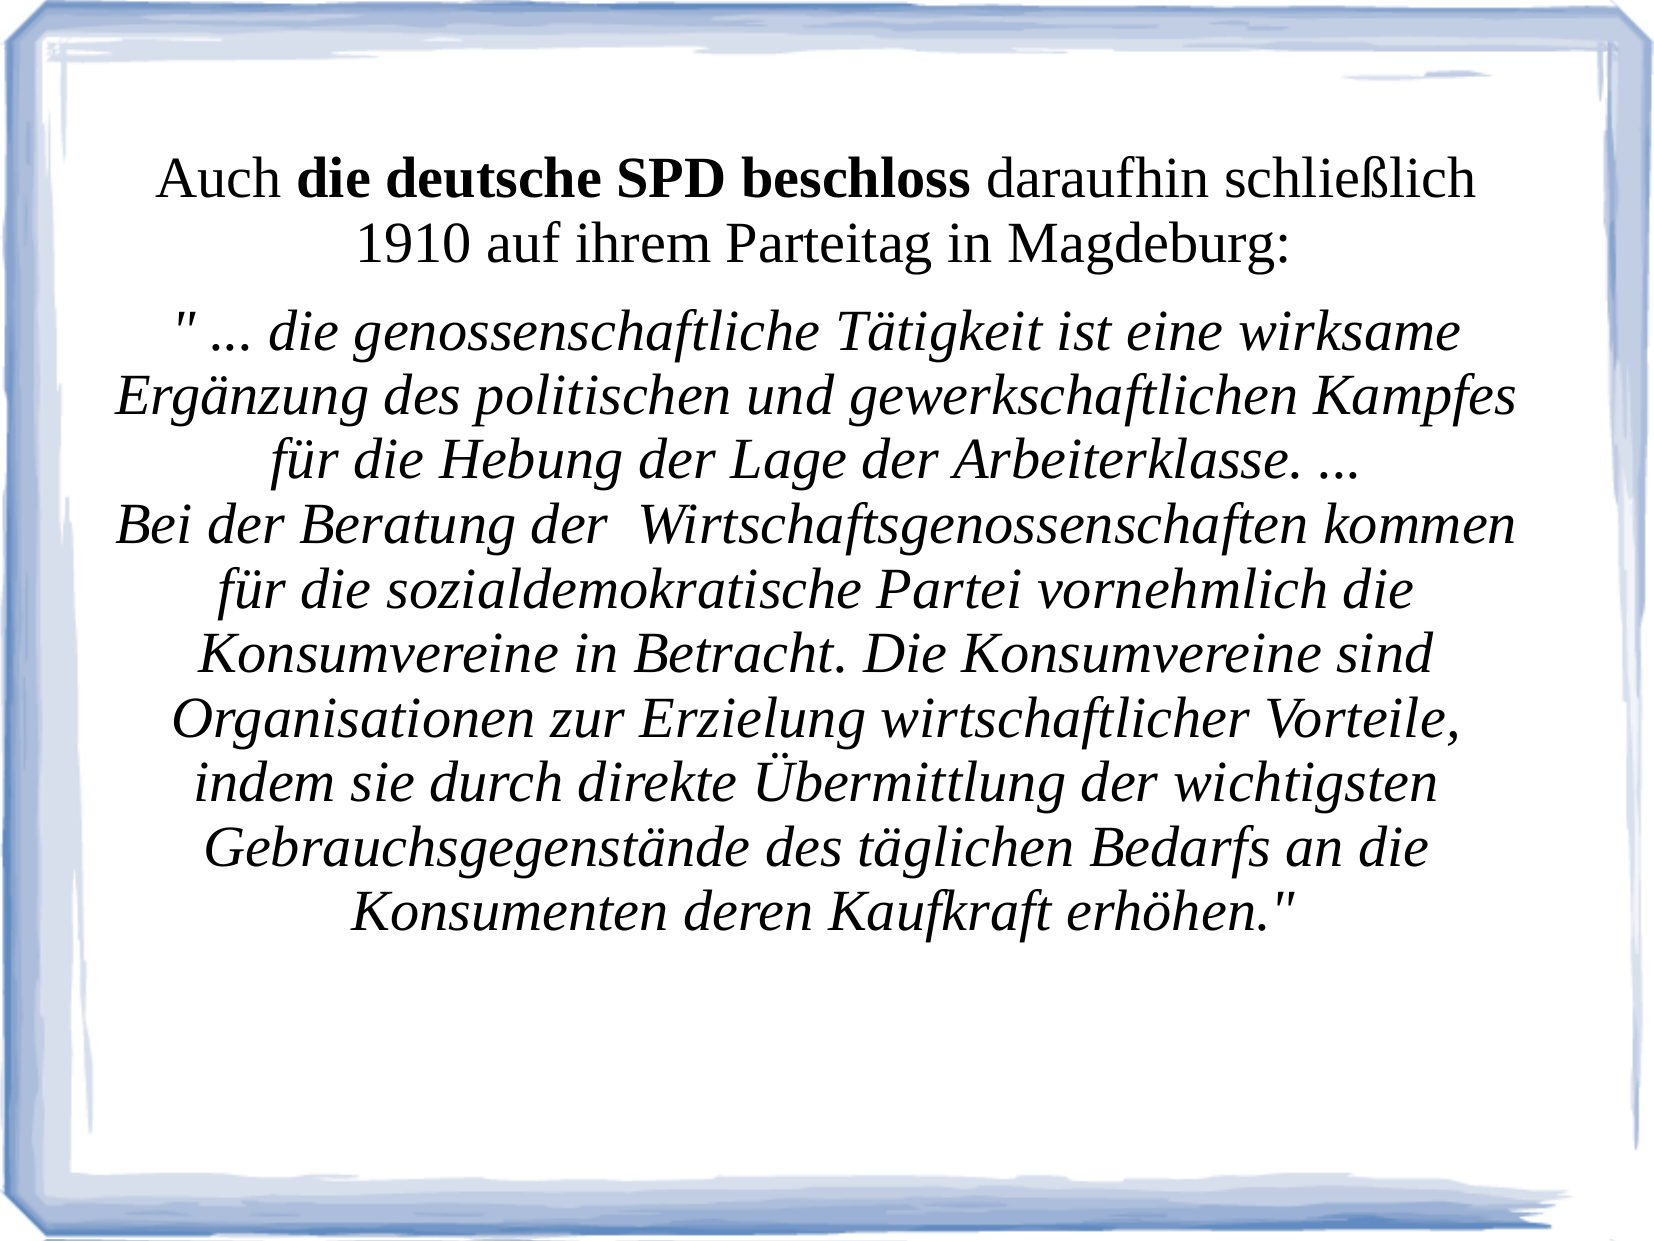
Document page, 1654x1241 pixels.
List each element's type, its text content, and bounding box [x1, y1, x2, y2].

text_box Auch die deutsche SPD beschloss daraufhin schließlich 1910 auf ihrem Parteitag in Magdeburg: " ... die genossenschaftliche Tätigkeit ist eine wirksame Ergänzung des politischen und gewerkschaftlichen Kampfes für die Hebung der Lage der Arbeiterklasse. ... Bei der Beratung der Wirtschaftsgenossenschaften kommen für die sozialdemokratische Partei vornehmlich die Konsumvereine in Betracht. Die Konsumvereine sind Organisationen zur Erzielung wirtschaftlicher Vorteile, indem sie durch direkte Übermittlung der wichtigsten Gebrauchsgegenstände des täglichen Bedarfs an die Konsumenten deren Kaufkraft erhöhen." [100, 138, 1551, 951]
picture [0, 0, 1654, 1241]
